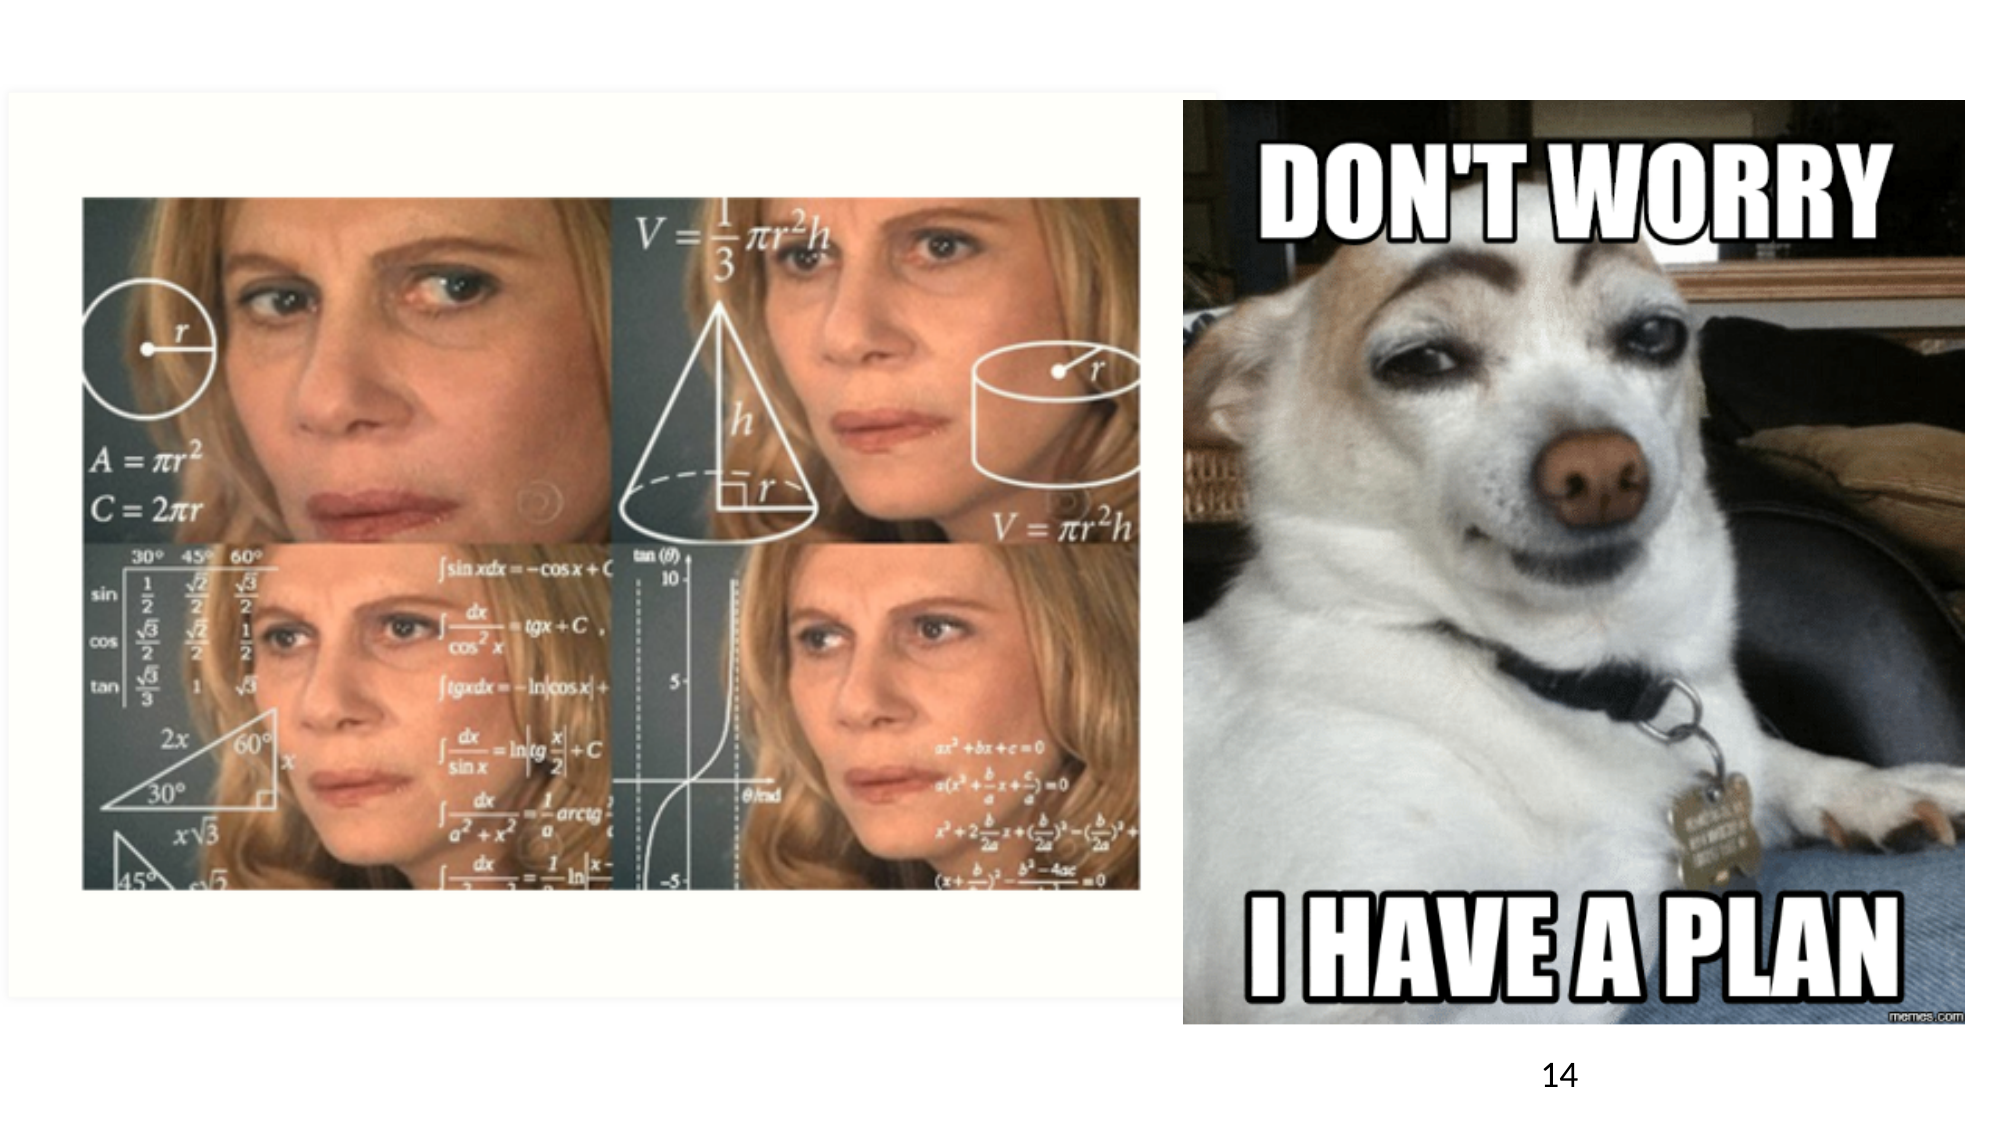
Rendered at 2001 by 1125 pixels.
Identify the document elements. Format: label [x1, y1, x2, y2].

text_box [1525, 1042, 1976, 1103]
picture [0, 84, 1965, 1059]
